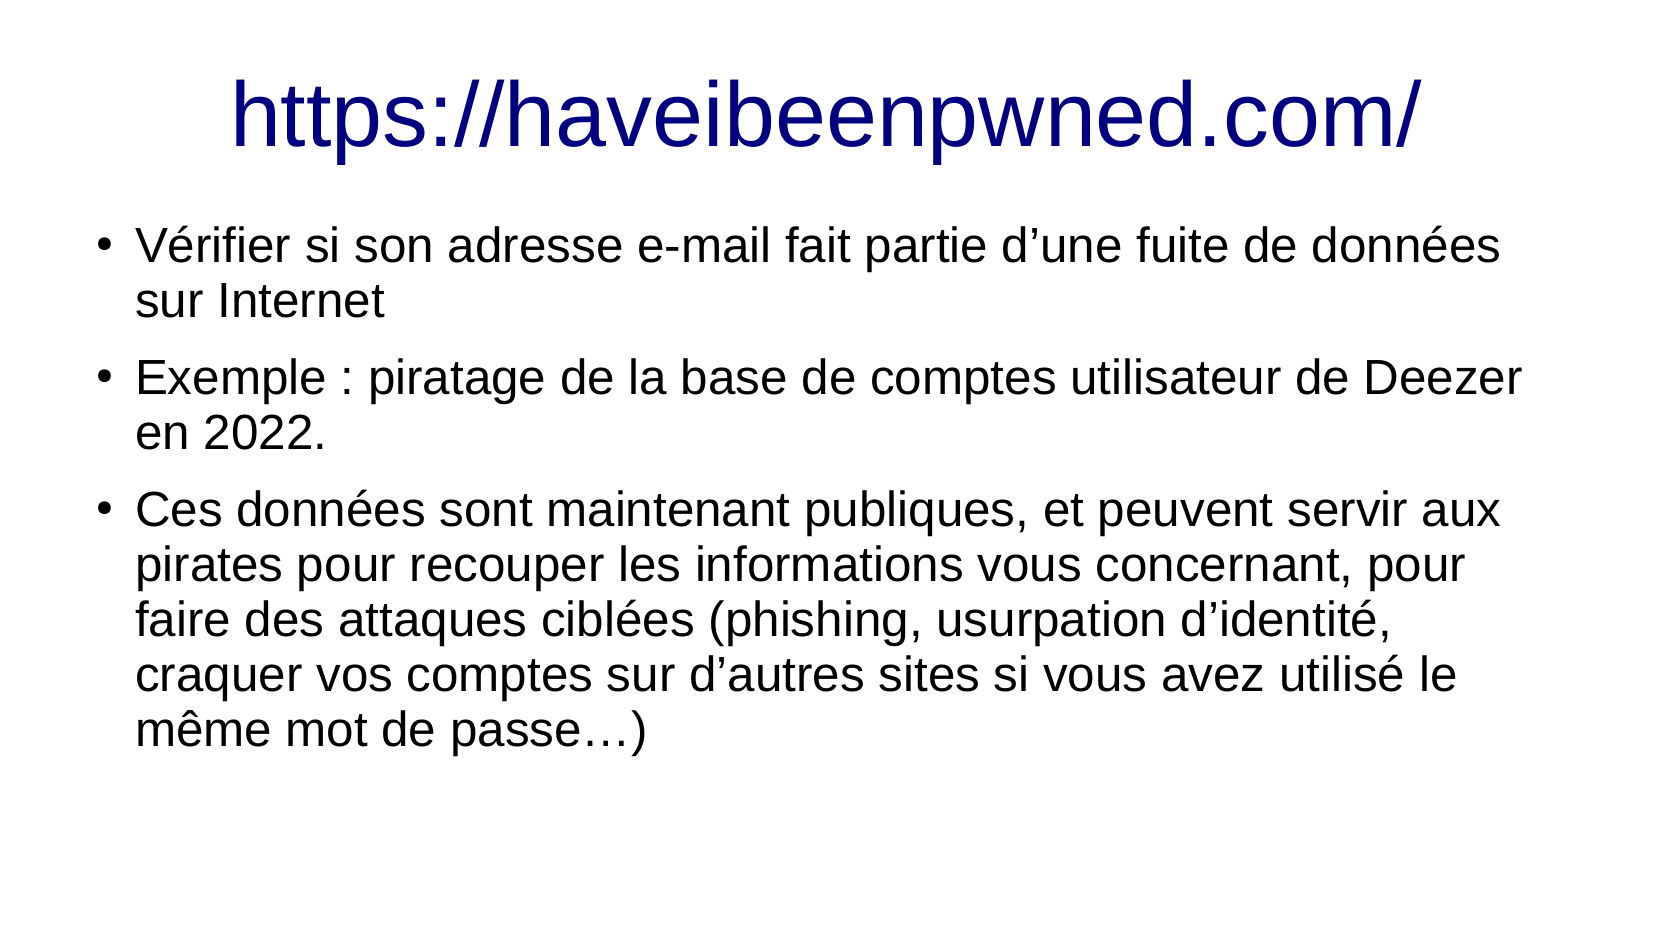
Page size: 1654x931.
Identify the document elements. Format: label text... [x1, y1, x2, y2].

title https://haveibeenpwned.com/ [82, 37, 1571, 193]
list Vérifier si son adresse e-mail fait partie d’une fuite de données sur Internet Exemple : piratage de la base de comptes utilisateur de Deezer en 2022. Ces données sont maintenant publiques, et peuvent servir aux pirates pour recouper les informations vous concernant, pour faire des attaques ciblées (phishing, usurpation d’identité, craquer vos comptes sur d’autres sites si vous avez utilisé le même mot de passe…) [82, 217, 1571, 758]
